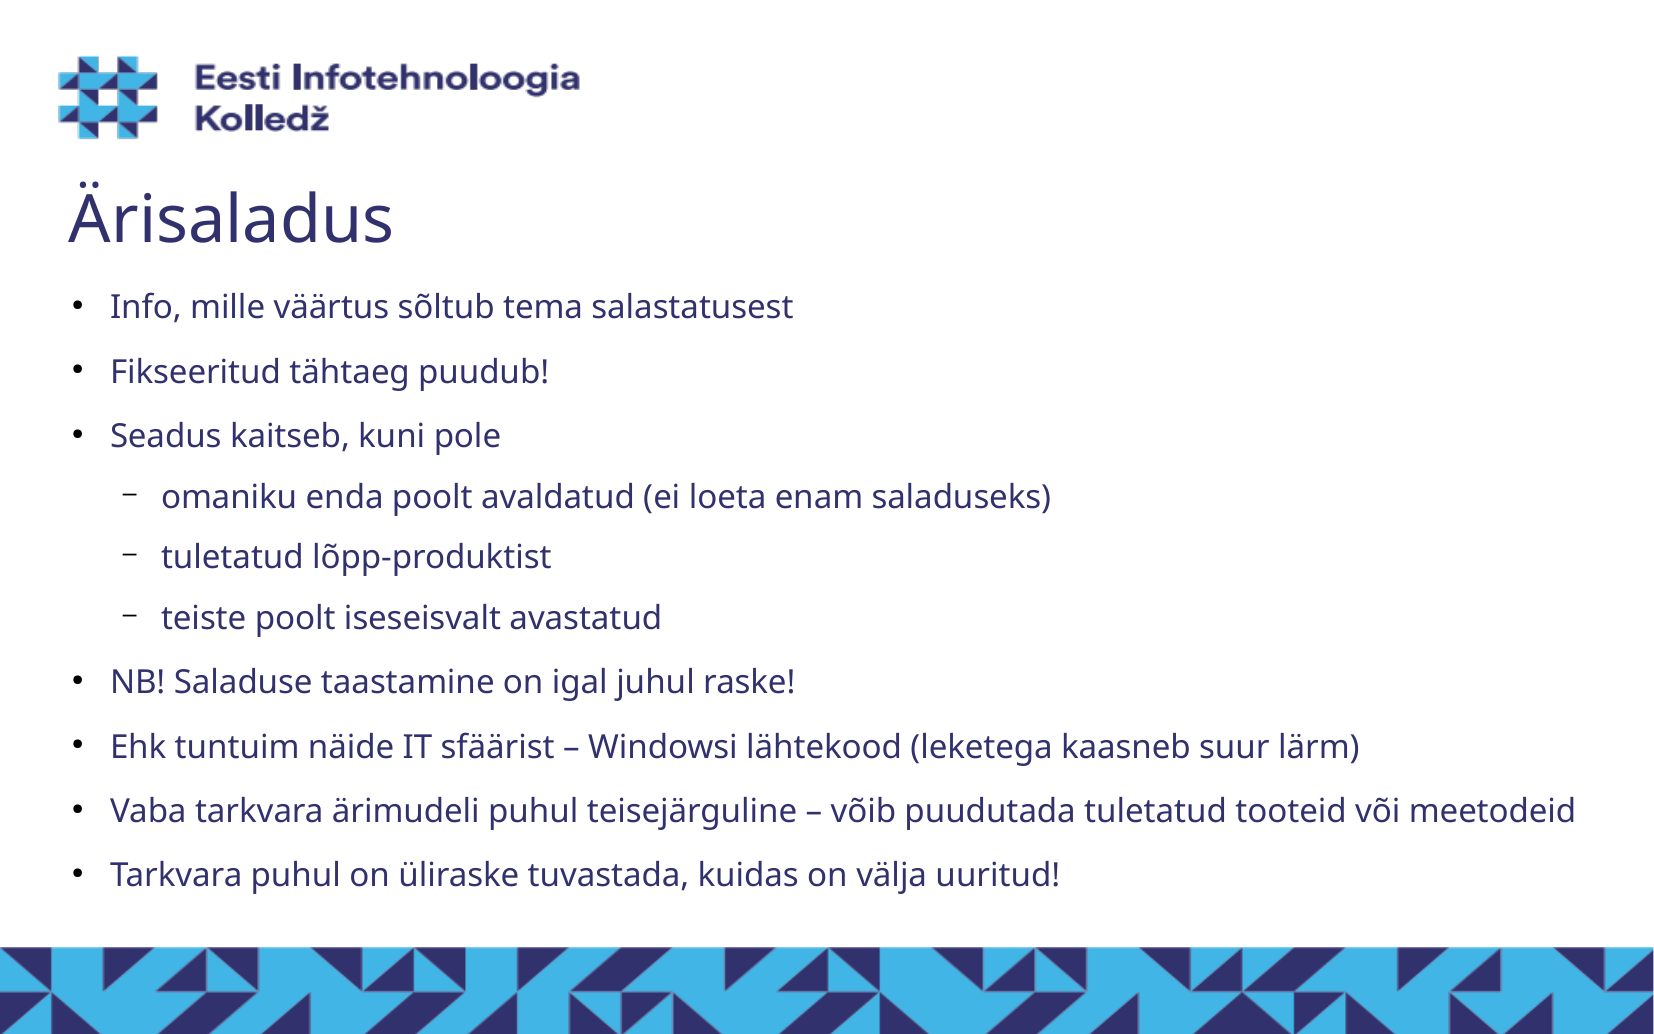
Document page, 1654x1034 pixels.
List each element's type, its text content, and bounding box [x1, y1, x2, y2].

title Ärisaladus [68, 147, 1536, 283]
list Info, mille väärtus sõltub tema salastatusest Fikseeritud tähtaeg puudub! Seadus kaitseb, kuni pole omaniku enda poolt avaldatud (ei loeta enam saladuseks) tuletatud lõpp-produktist teiste poolt iseseisvalt avastatud NB! Saladuse taastamine on igal juhul raske! Ehk tuntuim näide IT sfäärist – Windowsi lähtekood (leketega kaasneb suur lärm) Vaba tarkvara ärimudeli puhul teisejärguline – võib puudutada tuletatud tooteid või meetodeid Tarkvara puhul on üliraske tuvastada, kuidas on välja uuritud! [59, 283, 1595, 936]
